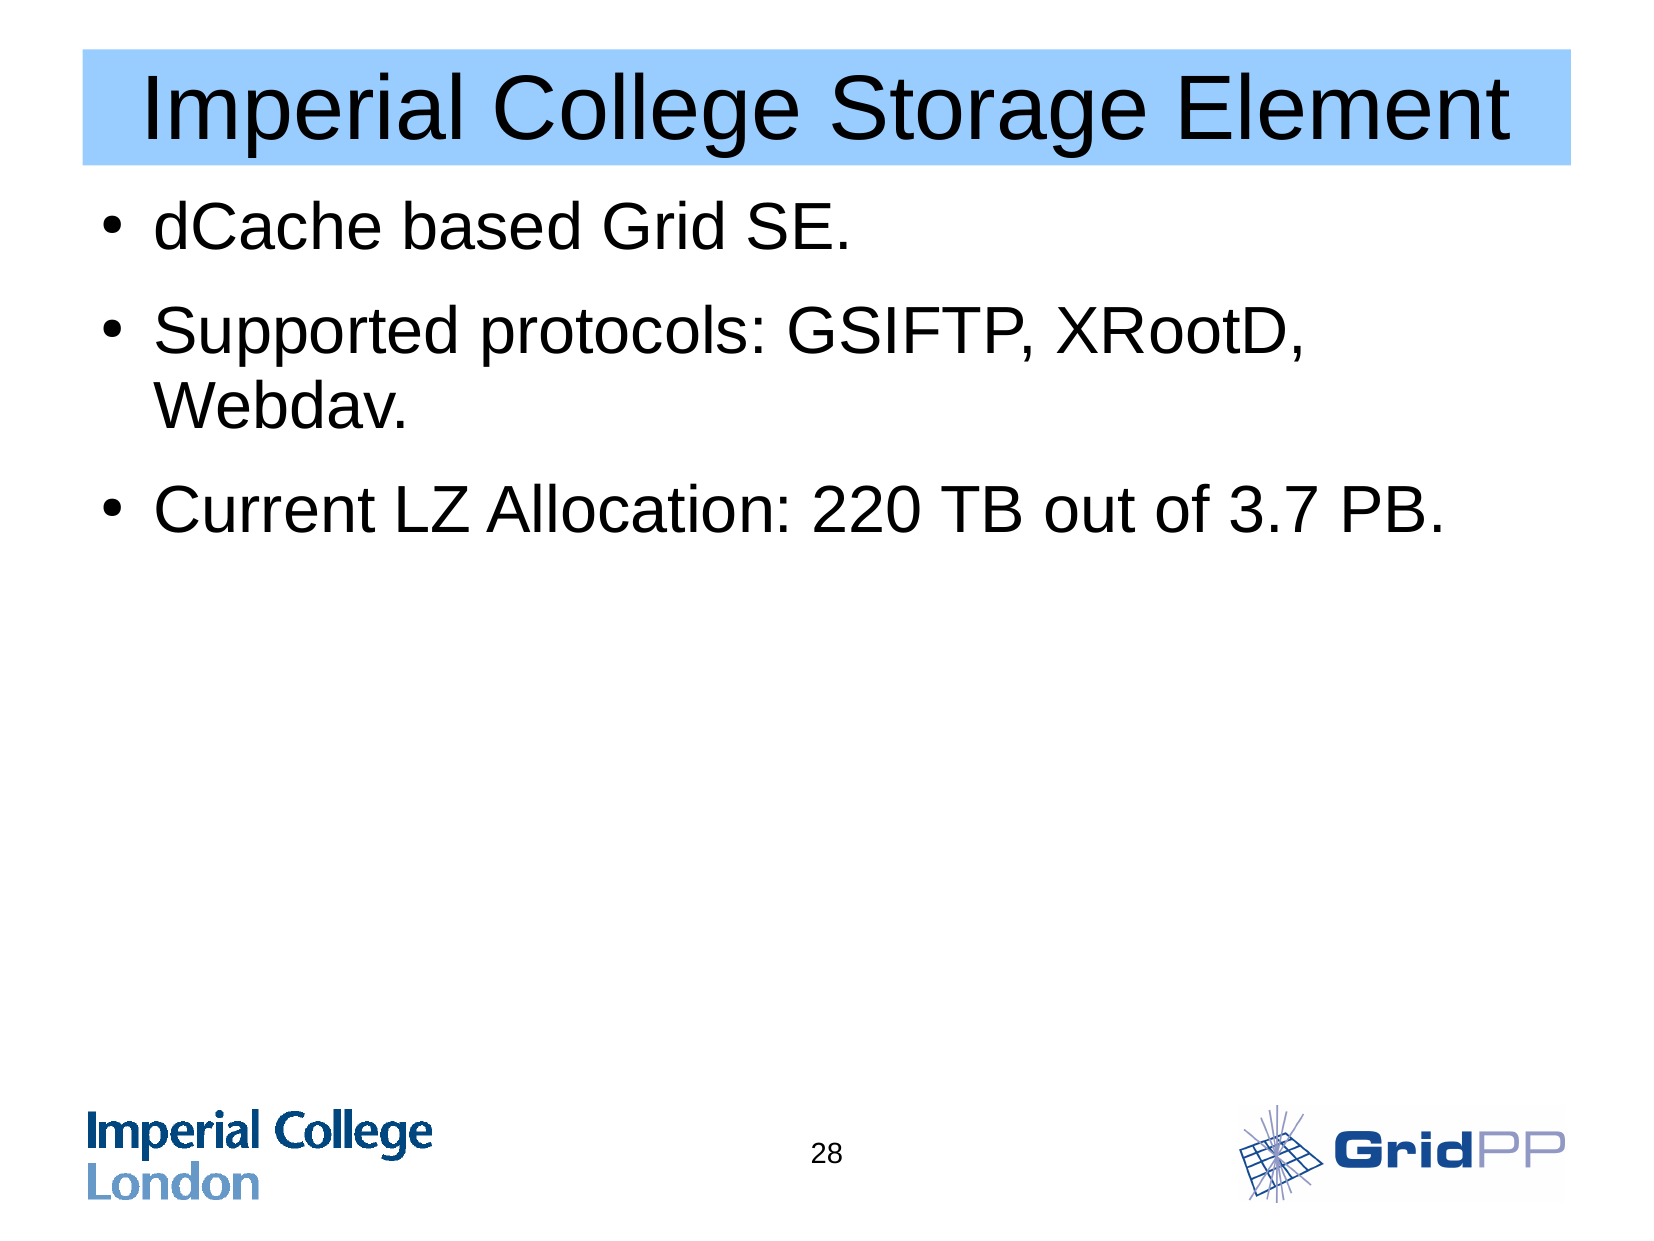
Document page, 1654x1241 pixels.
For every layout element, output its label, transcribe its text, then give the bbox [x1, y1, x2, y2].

picture [88, 1109, 432, 1200]
list dCache based Grid SE. Supported protocols: GSIFTP, XRootD, Webdav. Current LZ Allocation: 220 TB out of 3.7 PB. [82, 188, 1571, 1075]
picture [1239, 1105, 1565, 1203]
title Imperial College Storage Element [82, 49, 1571, 166]
